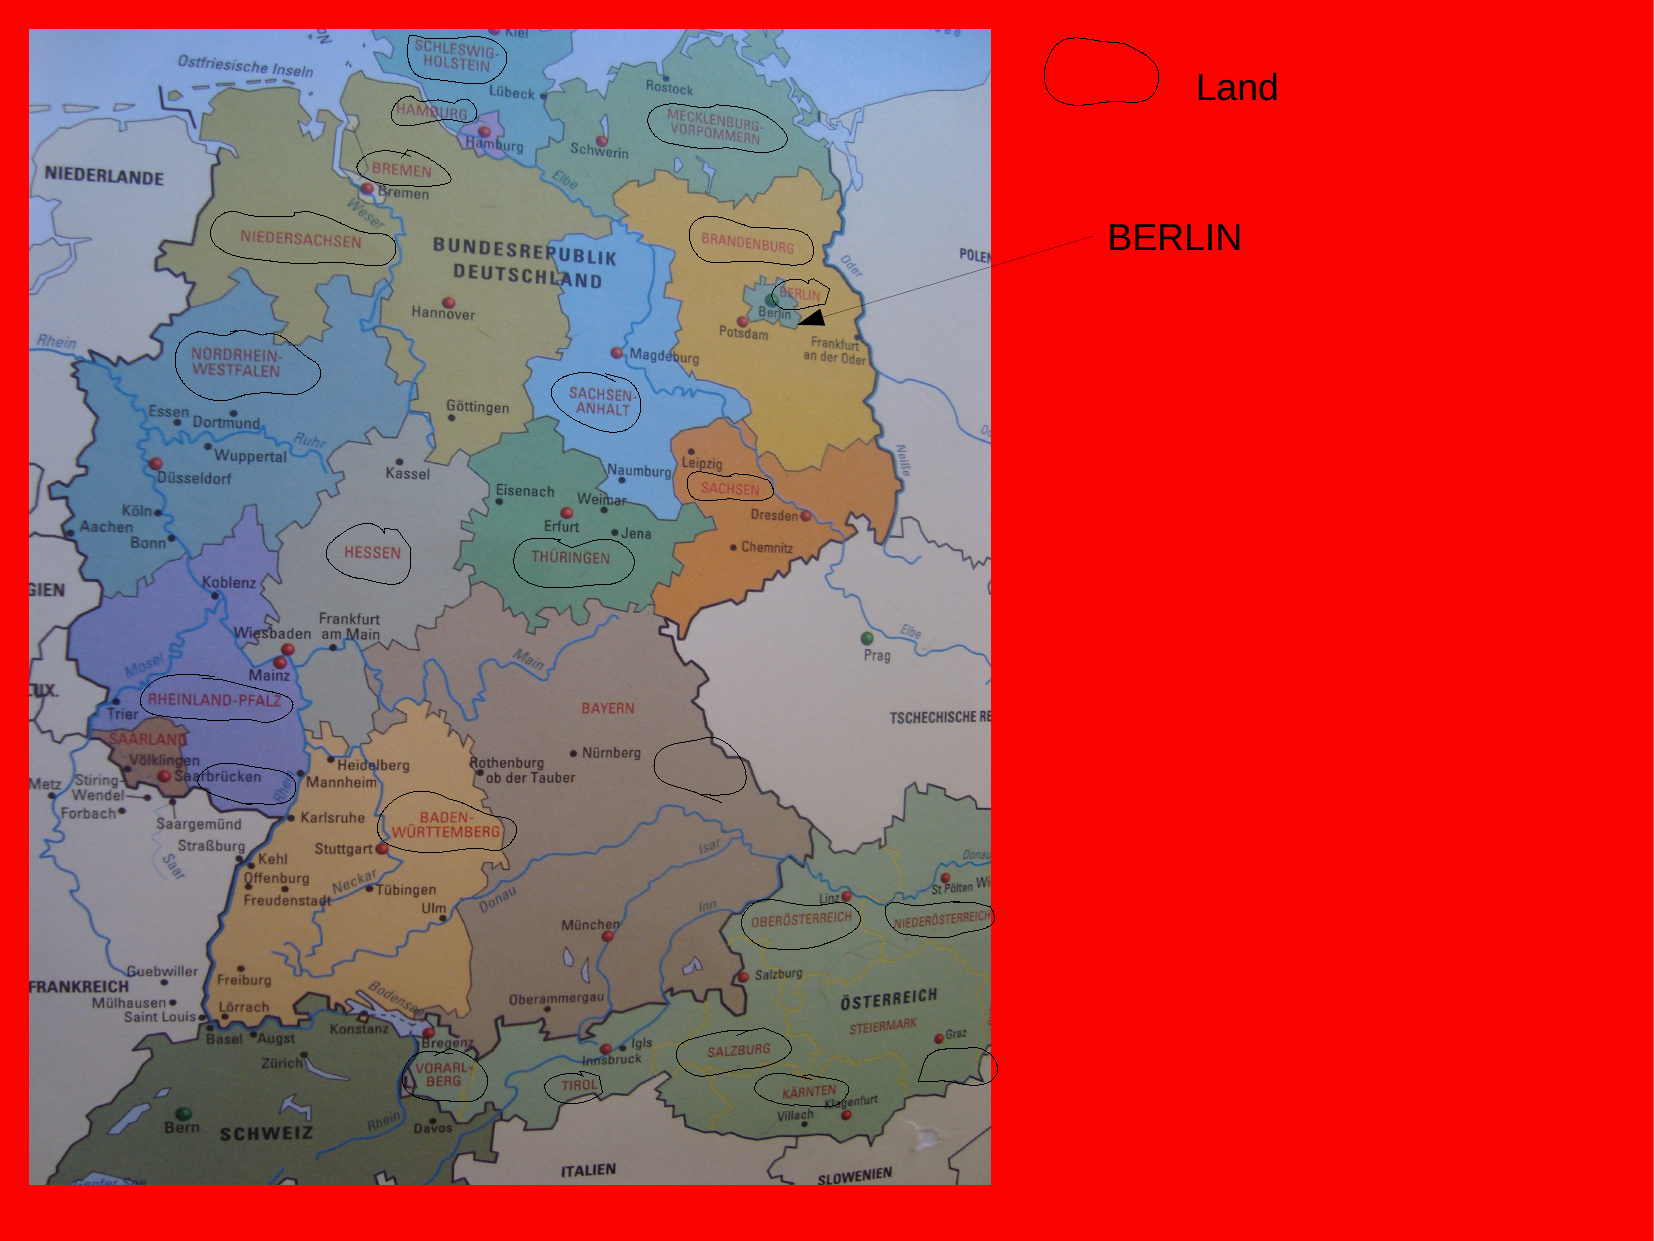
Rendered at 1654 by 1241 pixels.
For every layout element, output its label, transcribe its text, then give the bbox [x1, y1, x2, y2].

text_box BERLIN [1092, 208, 1258, 266]
picture [0, 0, 1654, 1241]
text_box Land [1181, 59, 1294, 116]
